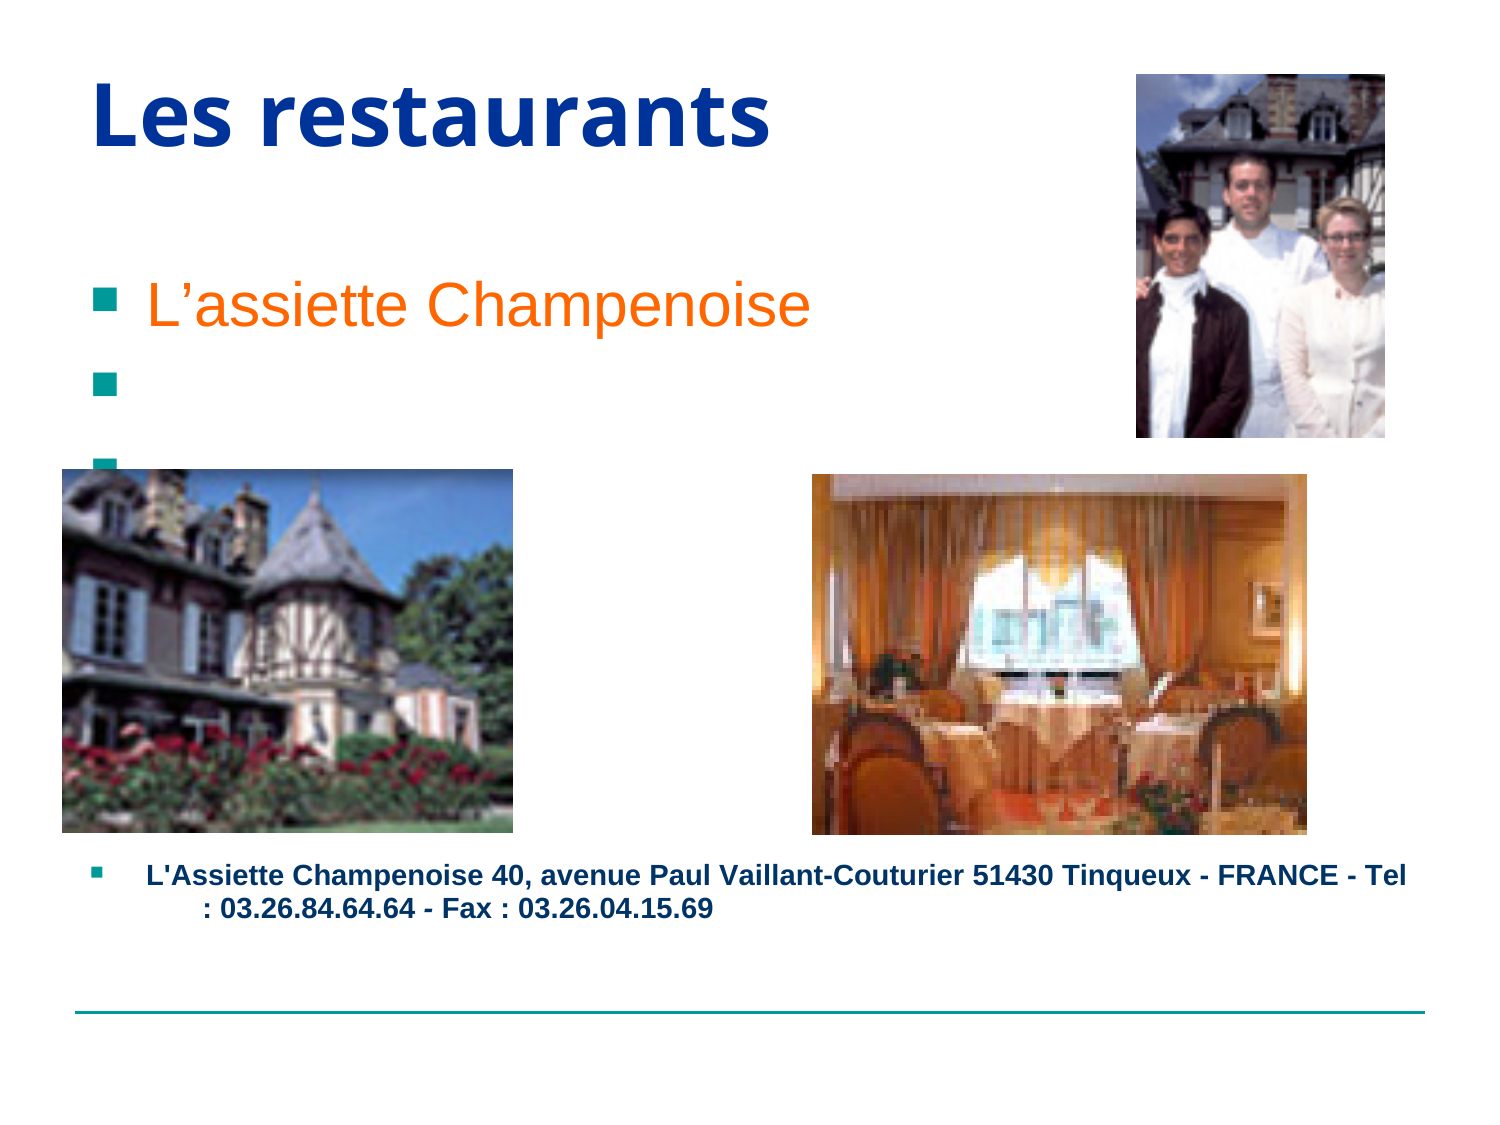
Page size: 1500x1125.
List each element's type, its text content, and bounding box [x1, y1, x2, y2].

picture [62, 469, 513, 833]
title Les restaurants [75, 45, 1426, 233]
picture [1136, 74, 1385, 438]
picture [812, 474, 1307, 835]
list L’assiette Champenoise L'Assiette Champenoise 40, avenue Paul Vaillant-Couturier 51430 Tinqueux - FRANCE - Tel : 03.26.84.64.64 - Fax : 03.26.04.15.69 [75, 262, 1426, 1006]
